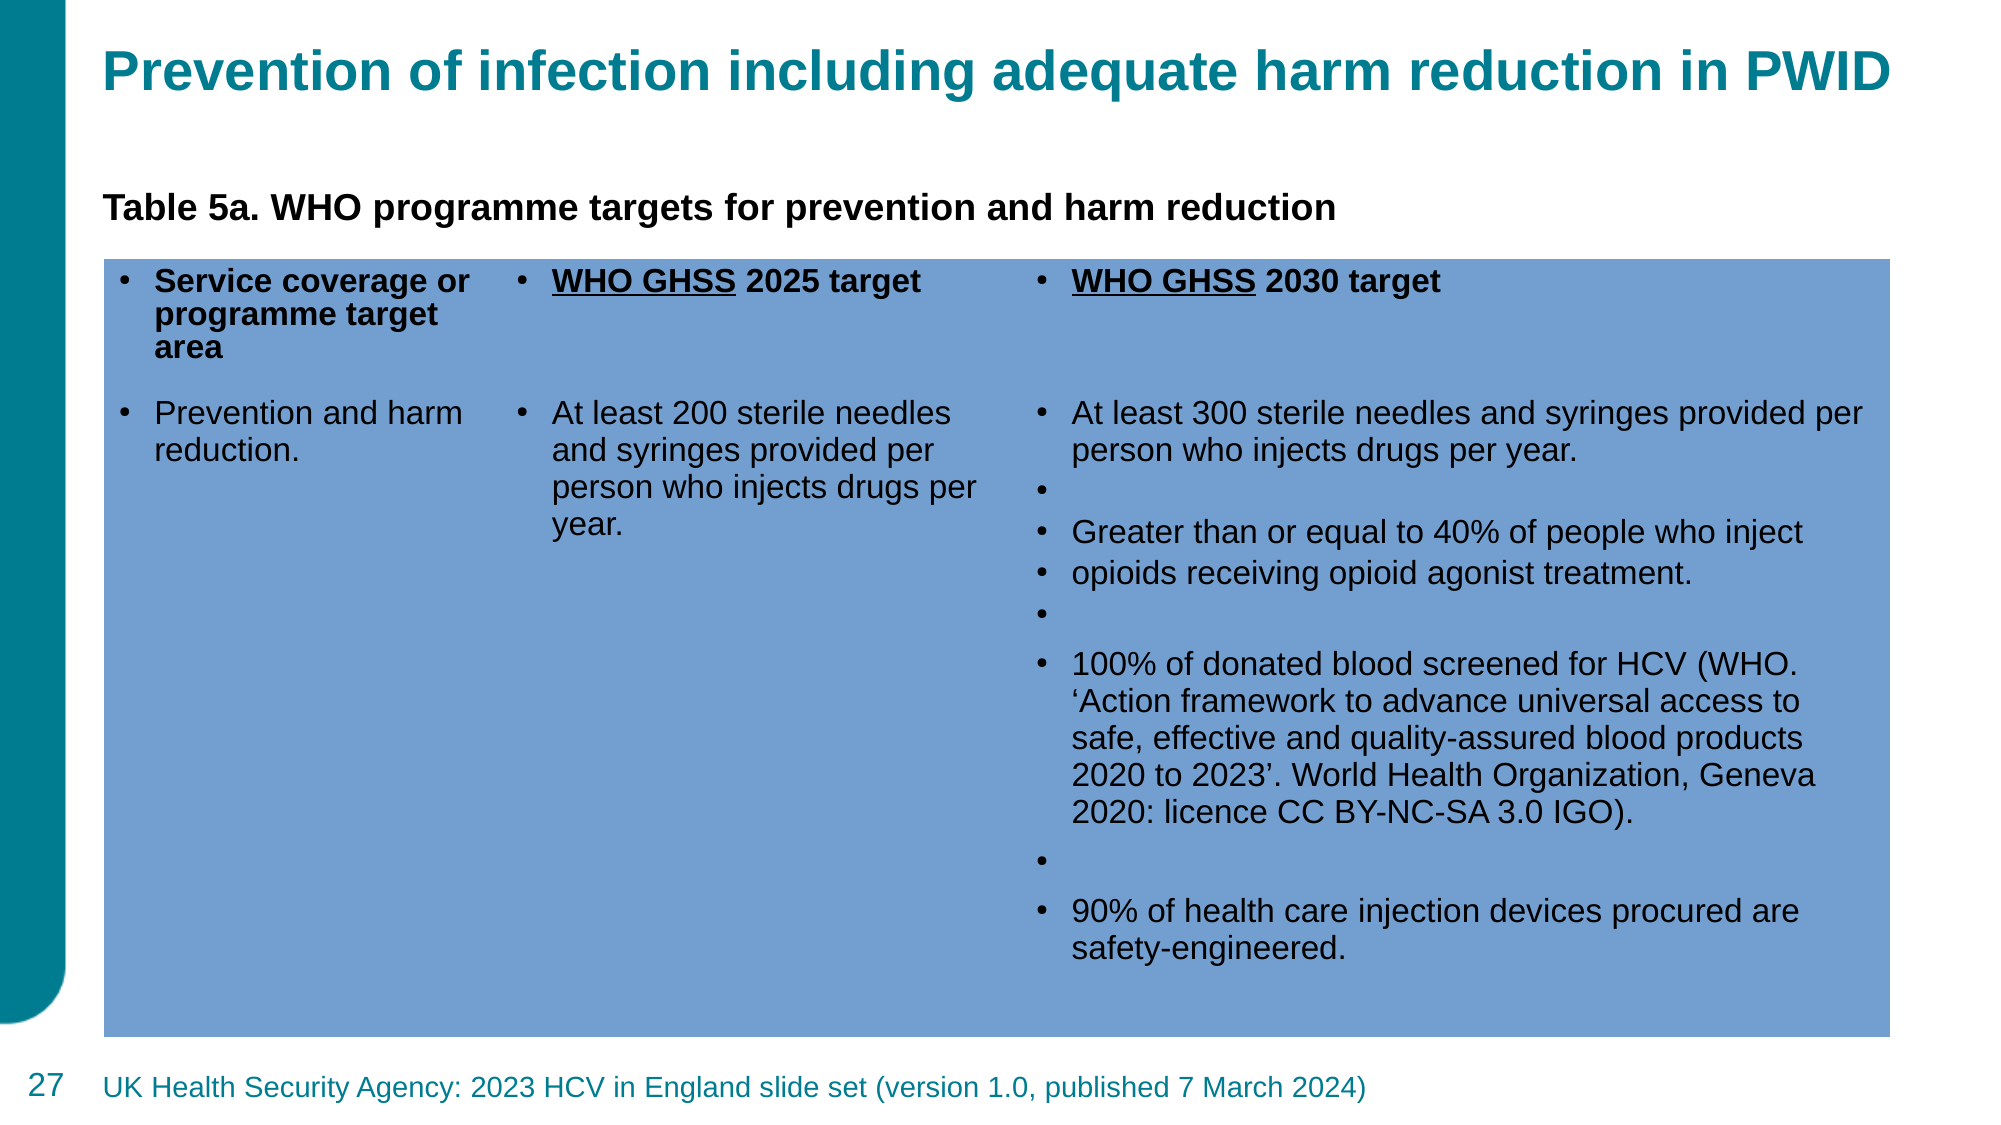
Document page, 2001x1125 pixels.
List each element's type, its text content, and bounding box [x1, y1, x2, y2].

table_header Service coverage or programme target area [104, 259, 502, 387]
table_header WHO GHSS 2025 target [502, 259, 1021, 387]
table_cell At least 300 sterile needles and syringes provided per person who injects drugs per year. Greater than or equal to 40% of people who inject opioids receiving opioid agonist treatment. 100% of donated blood screened for HCV (WHO. ‘Action framework to advance universal access to safe, effective and quality-assured blood products 2020 to 2023’. World Health Organization, Geneva 2020: licence CC BY-NC-SA 3.0 IGO). 90% of health care injection devices procured are safety-engineered. [1021, 387, 1890, 1037]
title Prevention of infection including adequate harm reduction in PWID [87, 27, 1913, 122]
text_box [12, 1056, 111, 1115]
table_cell At least 200 sterile needles and syringes provided per person who injects drugs per year. [502, 387, 1021, 1037]
table_cell Prevention and harm reduction. [104, 387, 502, 1037]
text_box Table 5a. WHO programme targets for prevention and harm reduction [87, 191, 1890, 238]
text_box UK Health Security Agency: 2023 HCV in England slide set (version 1.0, published 7 March 2024) [87, 1056, 1730, 1116]
table_header WHO GHSS 2030 target [1021, 259, 1890, 387]
